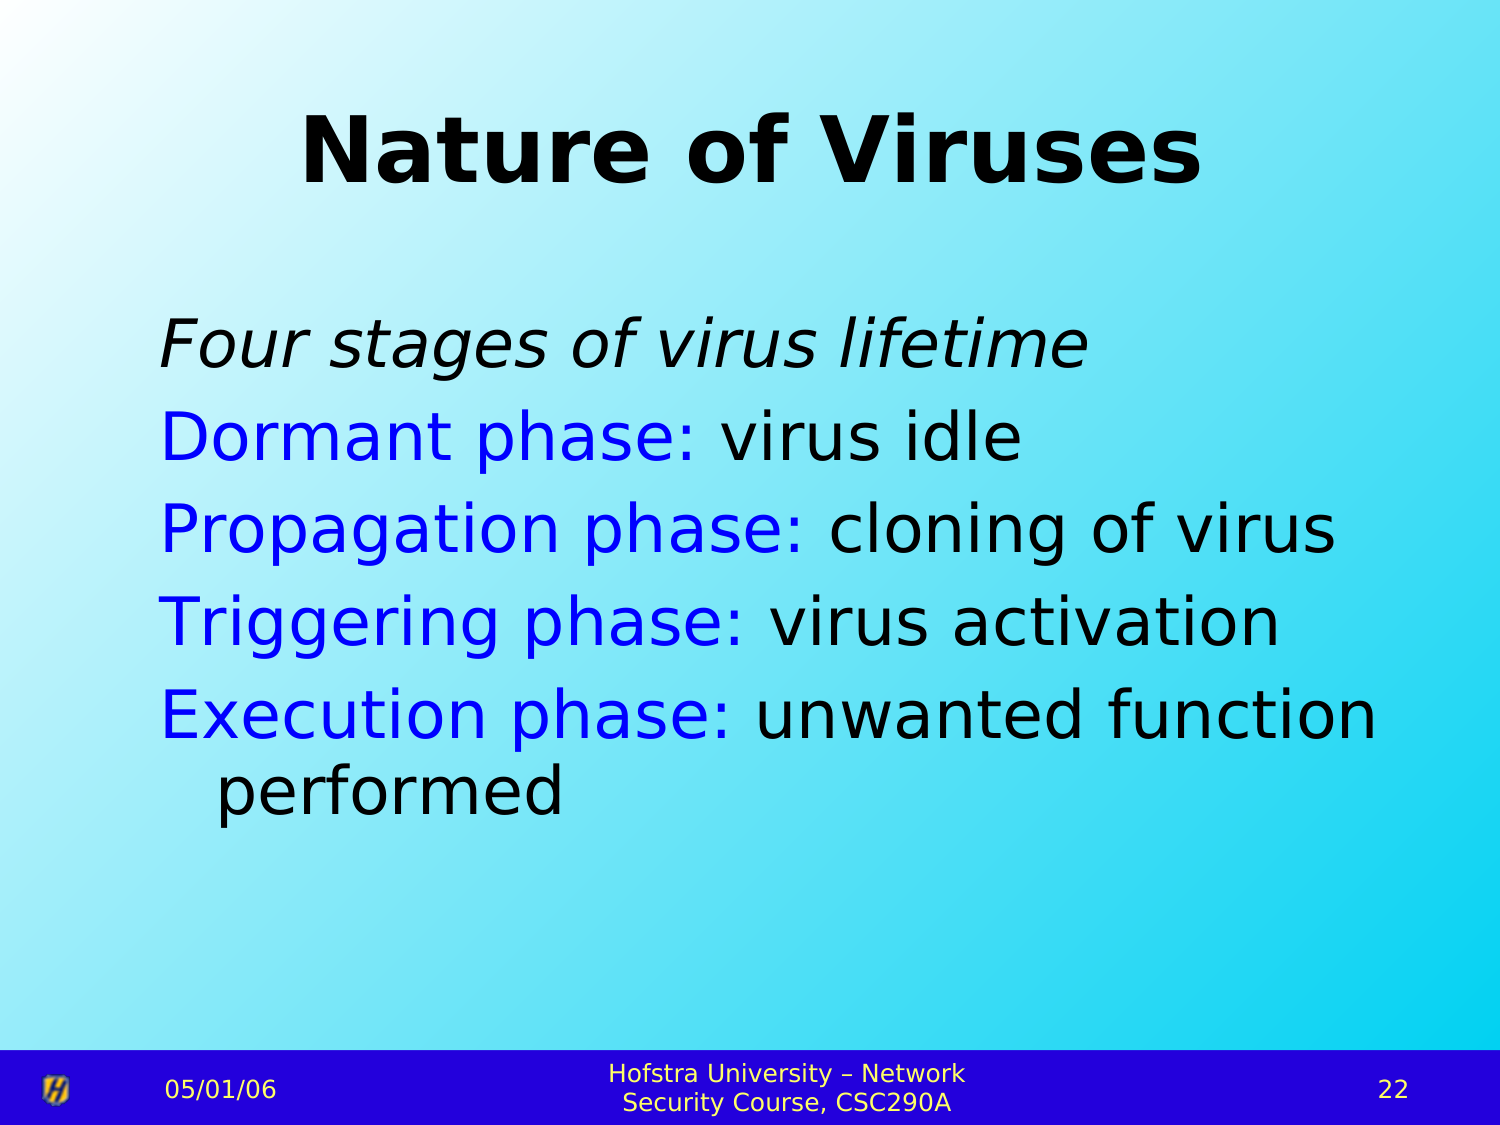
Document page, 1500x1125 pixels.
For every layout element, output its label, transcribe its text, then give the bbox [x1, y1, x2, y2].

list Four stages of virus lifetime Dormant phase: virus idle Propagation phase: cloning of virus Triggering phase: virus activation Execution phase: unwanted function performed [144, 298, 1420, 974]
title Nature of Viruses [112, 84, 1391, 212]
picture [37, 1072, 76, 1110]
